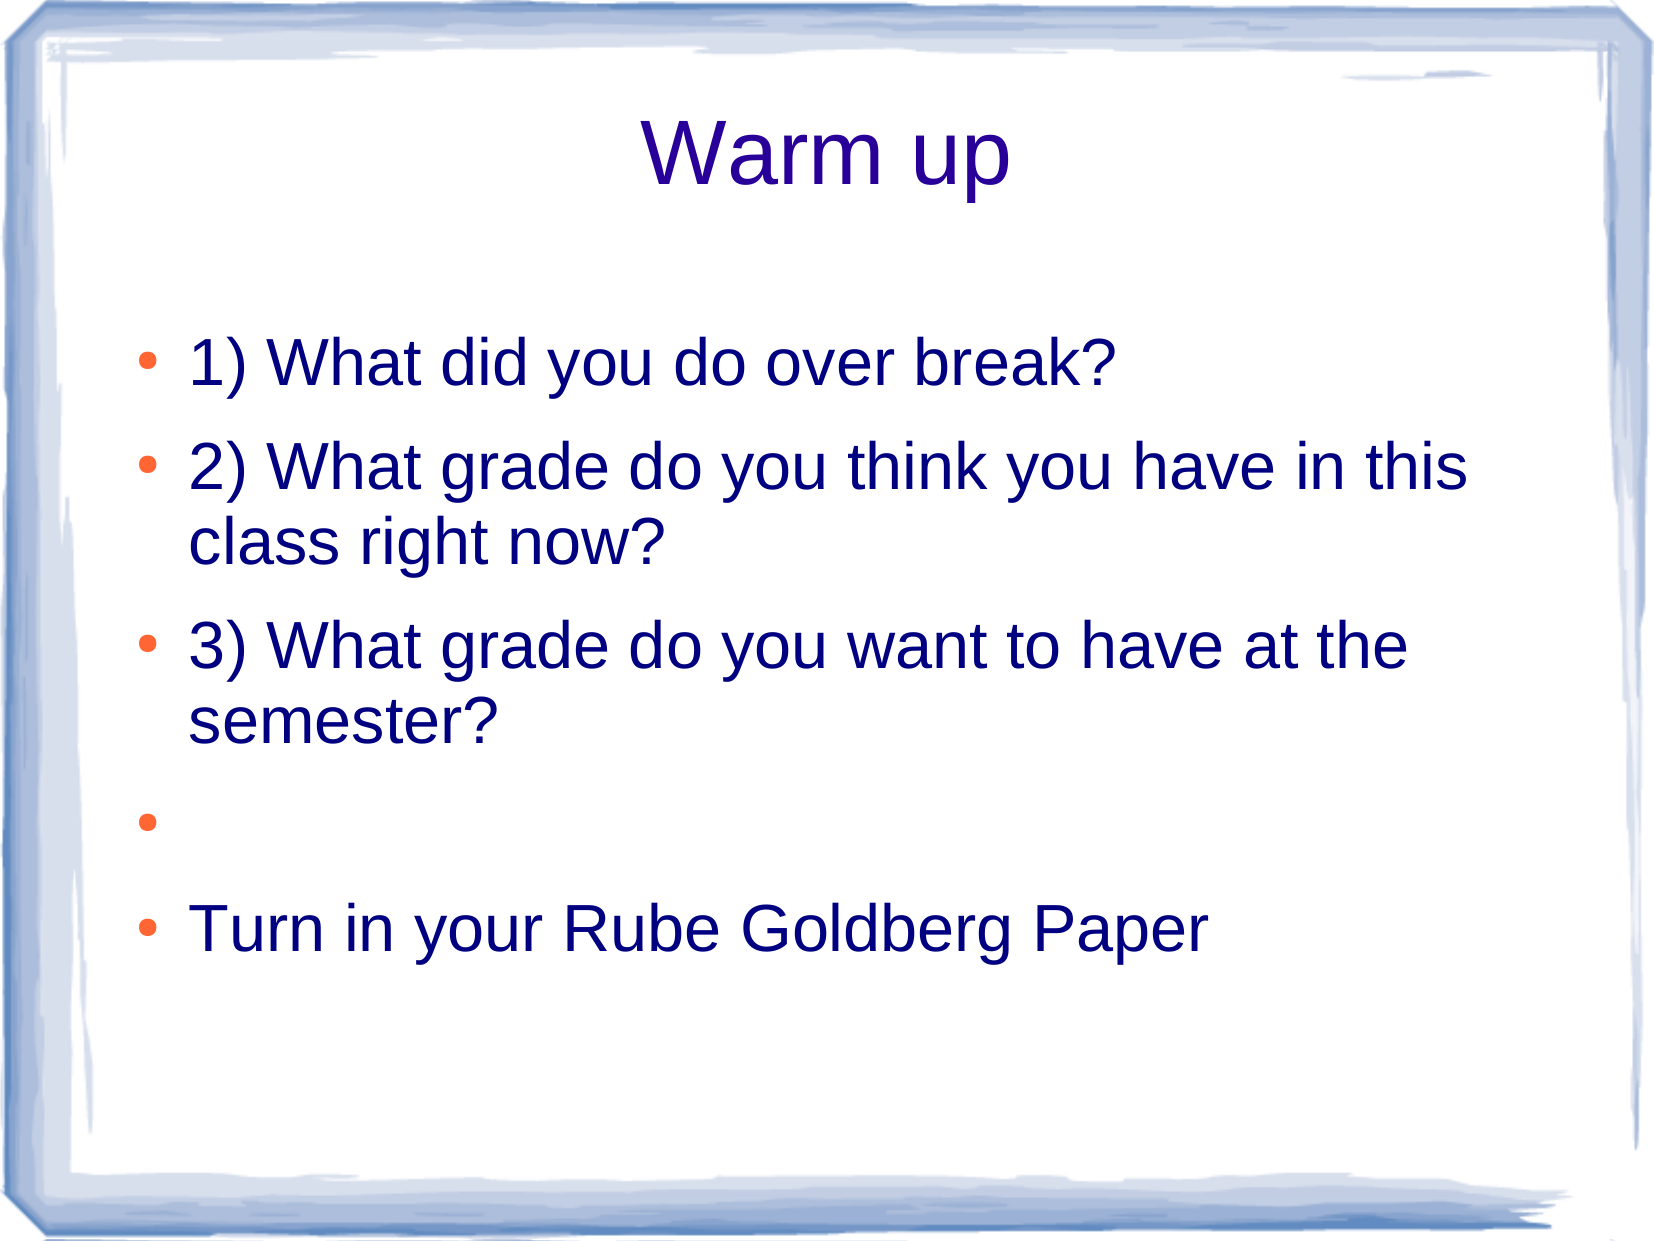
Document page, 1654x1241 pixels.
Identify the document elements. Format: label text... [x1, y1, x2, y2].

picture [0, 0, 1654, 1241]
title Warm up [82, 56, 1571, 250]
list 1) What did you do over break? 2) What grade do you think you have in this class right now? 3) What grade do you want to have at the semester? Turn in your Rube Goldberg Paper [118, 324, 1571, 990]
